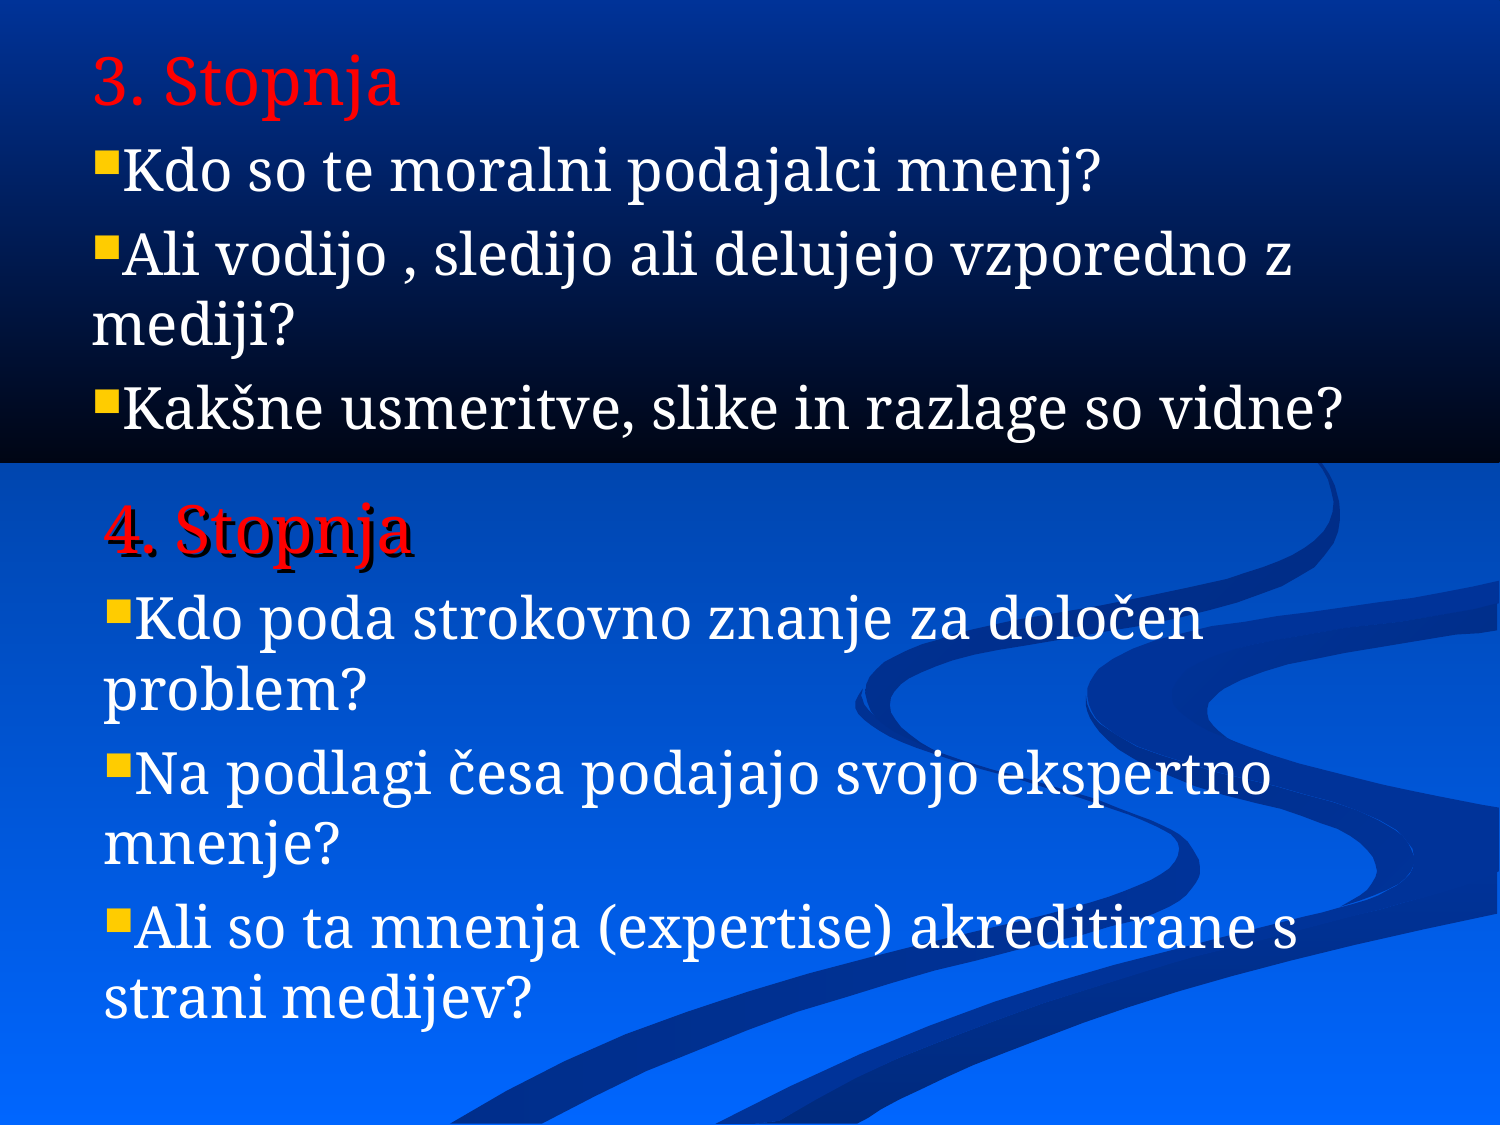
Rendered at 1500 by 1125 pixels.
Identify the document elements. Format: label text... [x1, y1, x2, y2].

list 4. Stopnja Kdo poda strokovno znanje za določen problem? Na podlagi česa podajajo svojo ekspertno mnenje? Ali so ta mnenja (expertise) akreditirane s strani medijev? [88, 479, 1425, 1006]
list 3. Stopnja Kdo so te moralni podajalci mnenj? Ali vodijo , sledijo ali delujejo vzporedno z mediji? Kakšne usmeritve, slike in razlage so vidne? [76, 31, 1437, 774]
